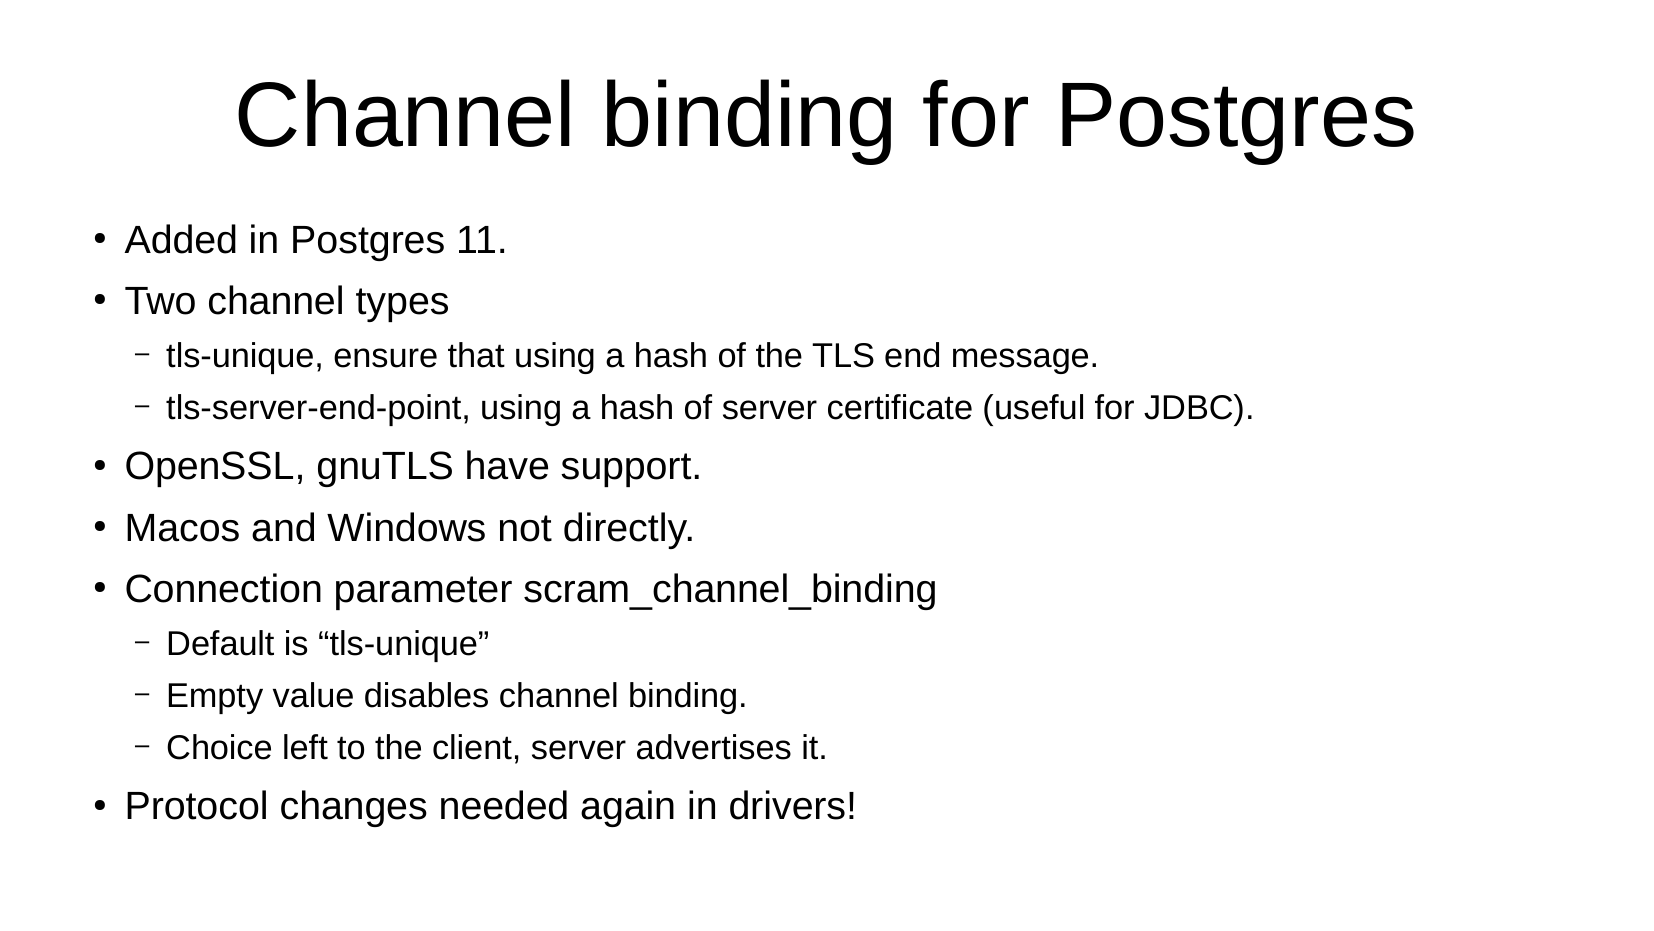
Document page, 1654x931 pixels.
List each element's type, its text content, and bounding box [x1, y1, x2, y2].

title Channel binding for Postgres [82, 37, 1571, 193]
list Added in Postgres 11. Two channel types tls-unique, ensure that using a hash of the TLS end message. tls-server-end-point, using a hash of server certificate (useful for JDBC). OpenSSL, gnuTLS have support. Macos and Windows not directly. Connection parameter scram_channel_binding Default is “tls-unique” Empty value disables channel binding. Choice left to the client, server advertises it. Protocol changes needed again in drivers! [82, 217, 1571, 841]
